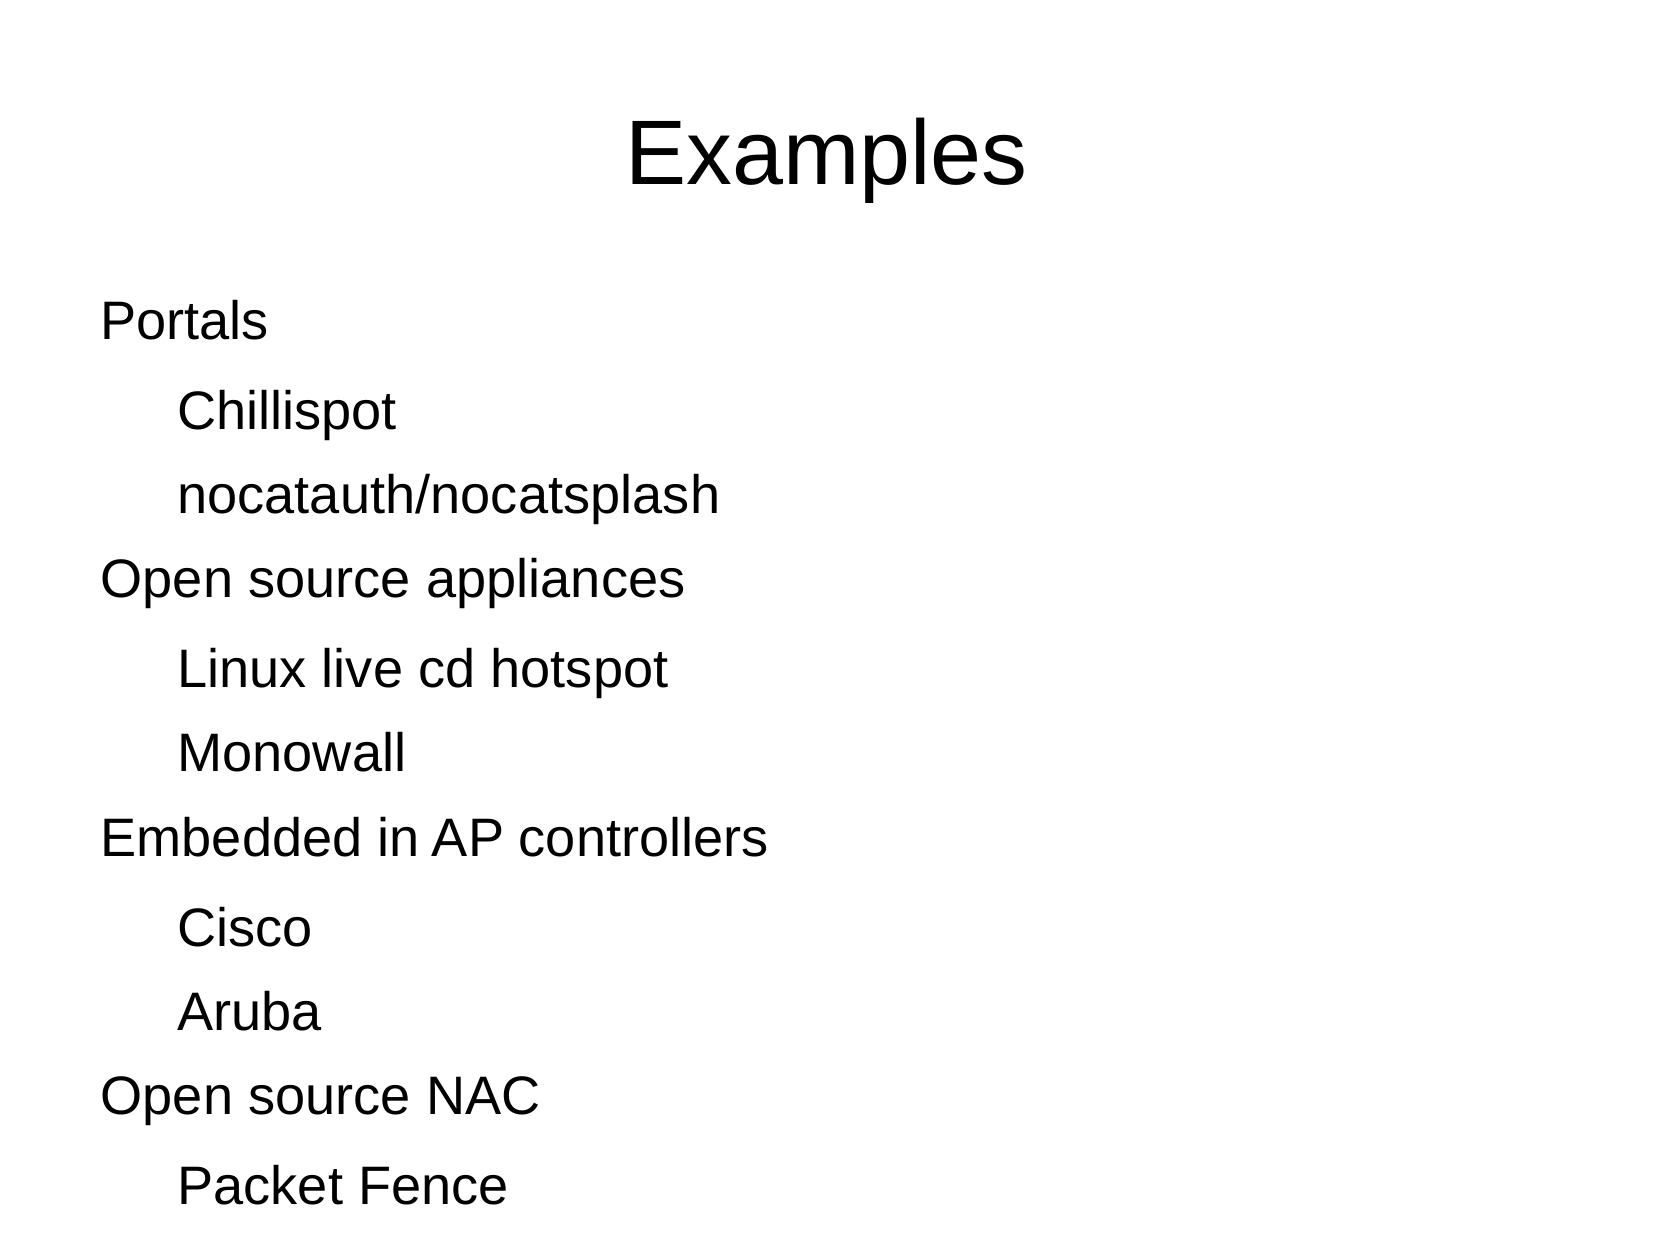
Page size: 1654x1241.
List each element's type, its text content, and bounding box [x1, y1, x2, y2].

list Portals Chillispot nocatauth/nocatsplash Open source appliances Linux live cd hotspot Monowall Embedded in AP controllers Cisco Aruba Open source NAC Packet Fence [82, 290, 1571, 1216]
title Examples [82, 56, 1571, 250]
